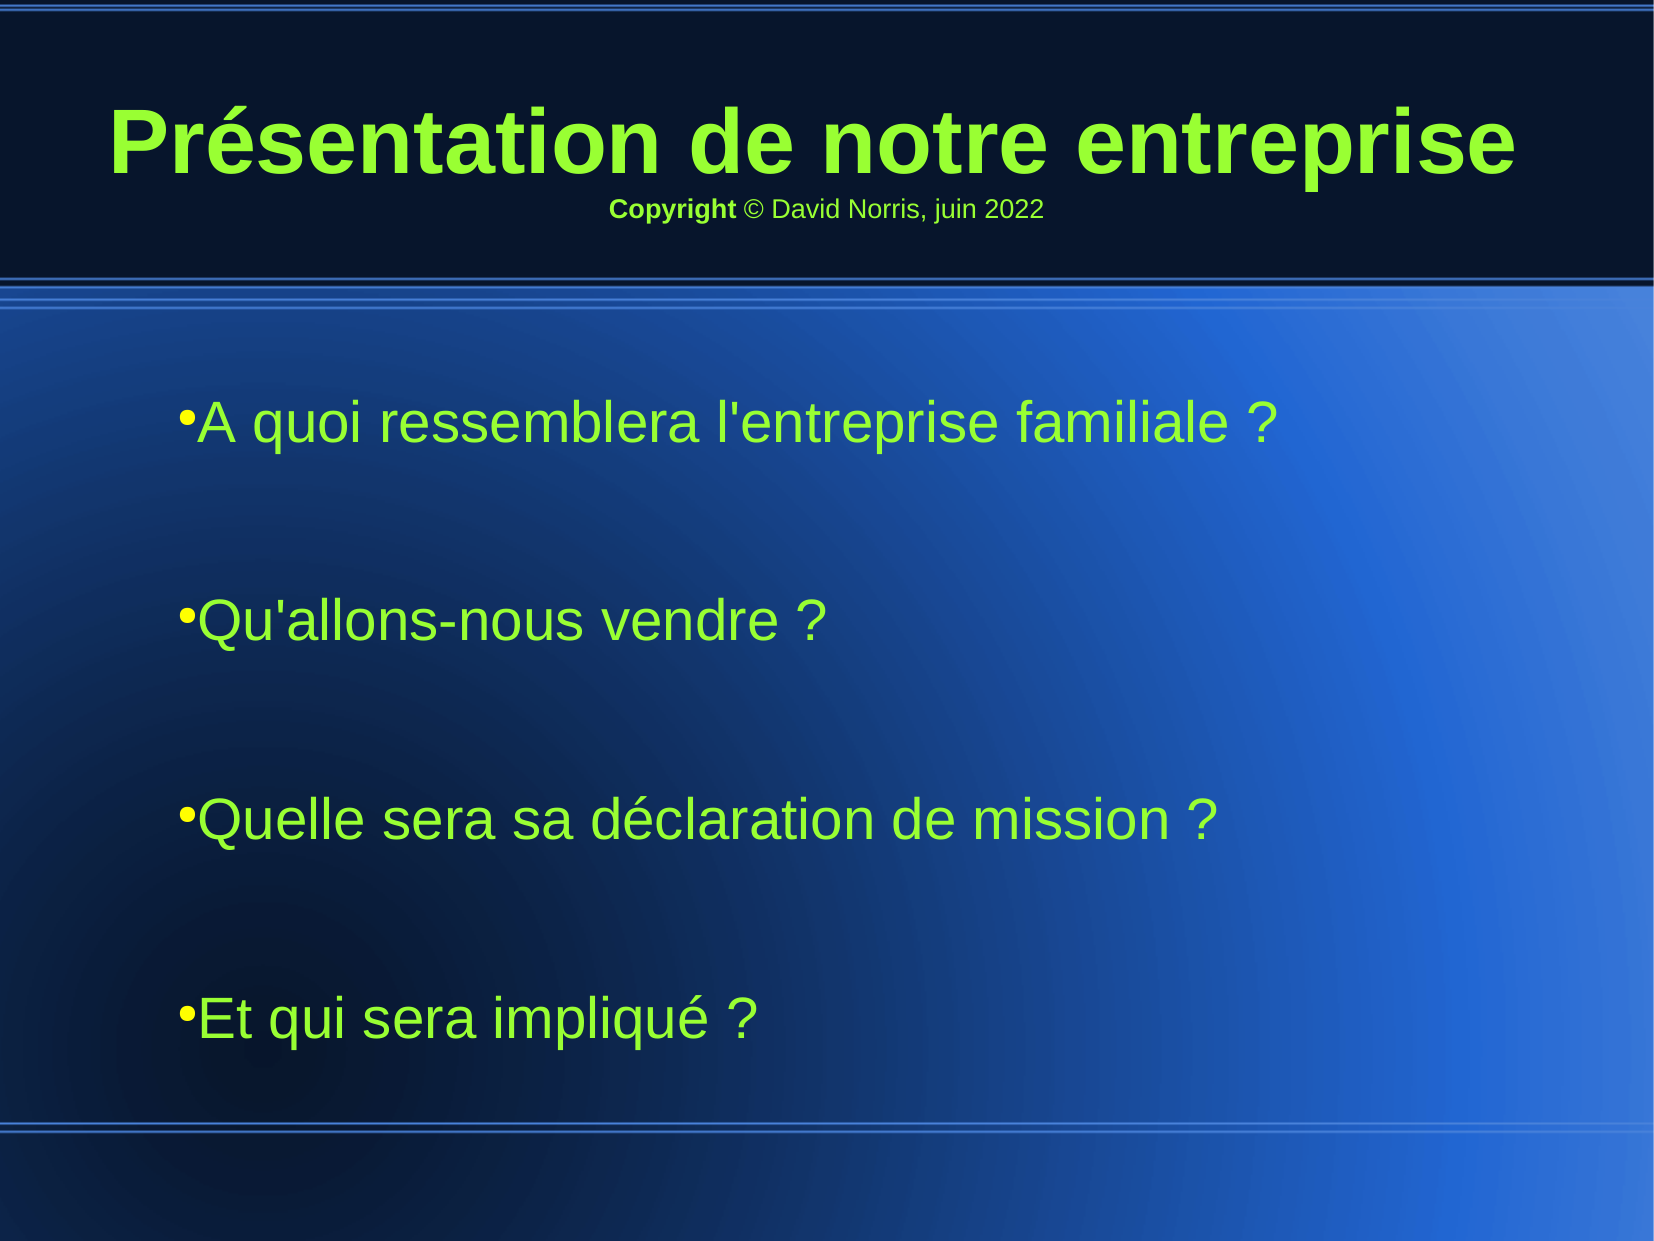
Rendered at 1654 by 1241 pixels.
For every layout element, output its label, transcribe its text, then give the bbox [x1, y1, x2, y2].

title Présentation de notre entreprise Copyright © David Norris, juin 2022 [82, 49, 1571, 257]
list A quoi ressemblera l'entreprise familiale ? Qu'allons-nous vendre ? Quelle sera sa déclaration de mission ? Et qui sera impliqué ? [177, 383, 1477, 1093]
picture [0, 0, 1654, 1241]
